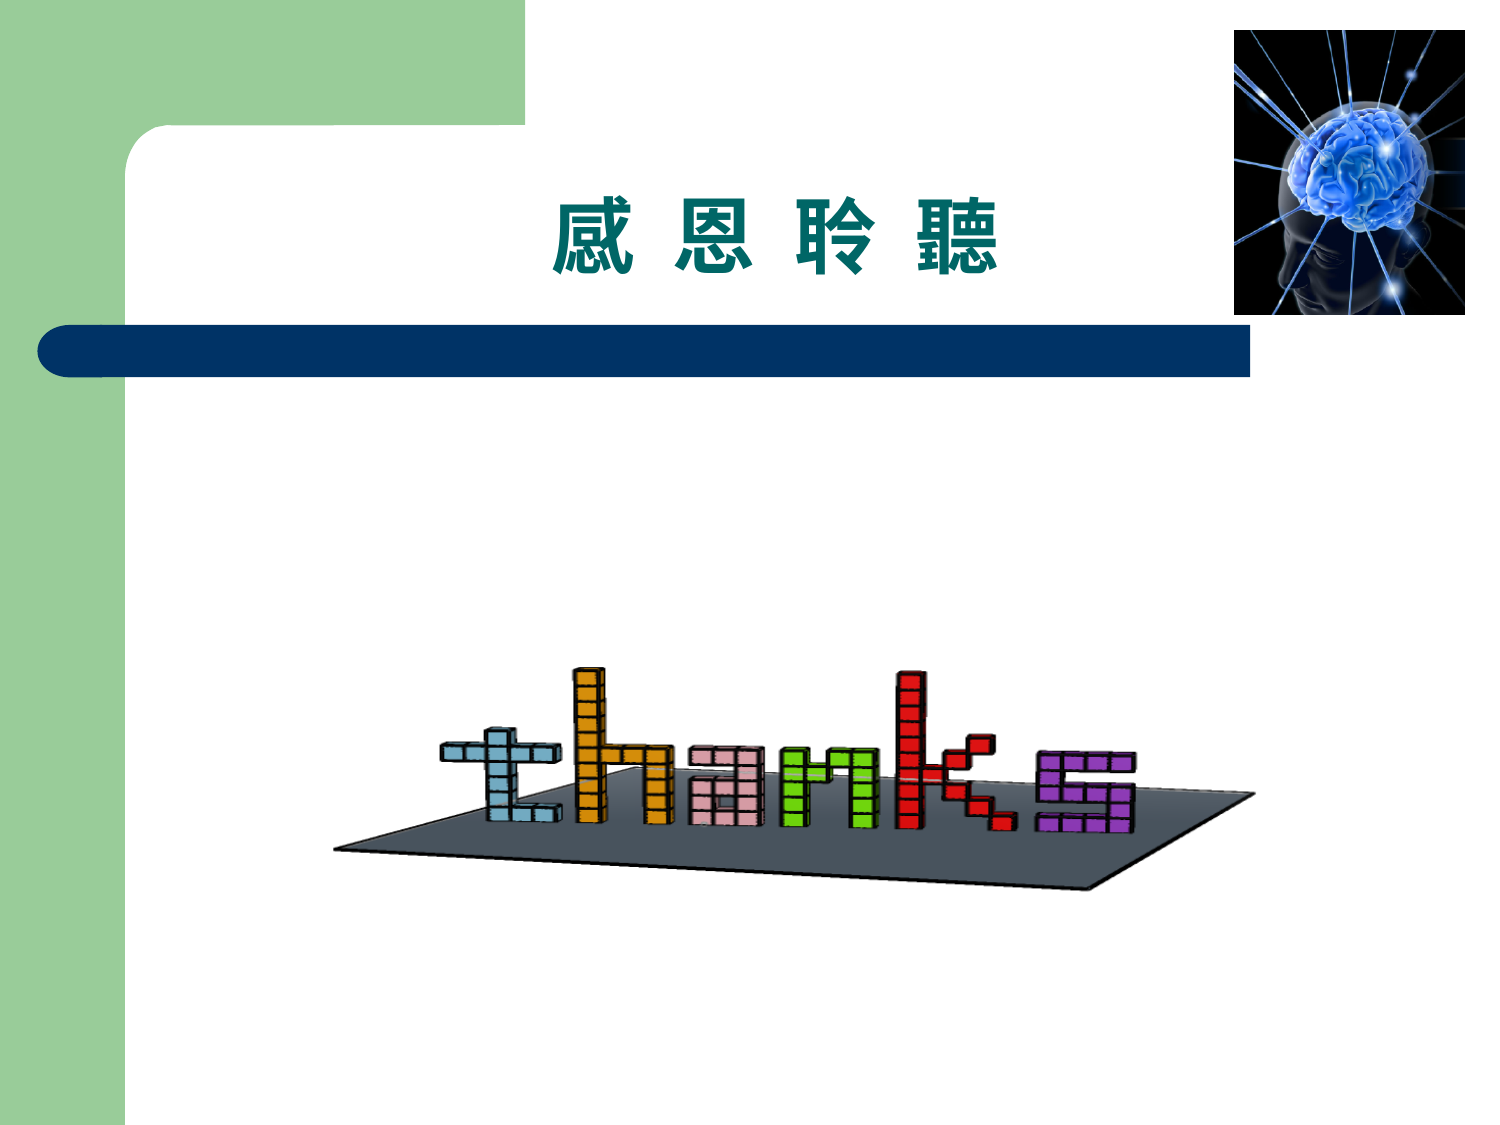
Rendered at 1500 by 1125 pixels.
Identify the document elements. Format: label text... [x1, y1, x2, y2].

title 感 恩 聆 聽 [136, 136, 1234, 301]
picture [253, 403, 1329, 1125]
picture [1234, 30, 1465, 315]
